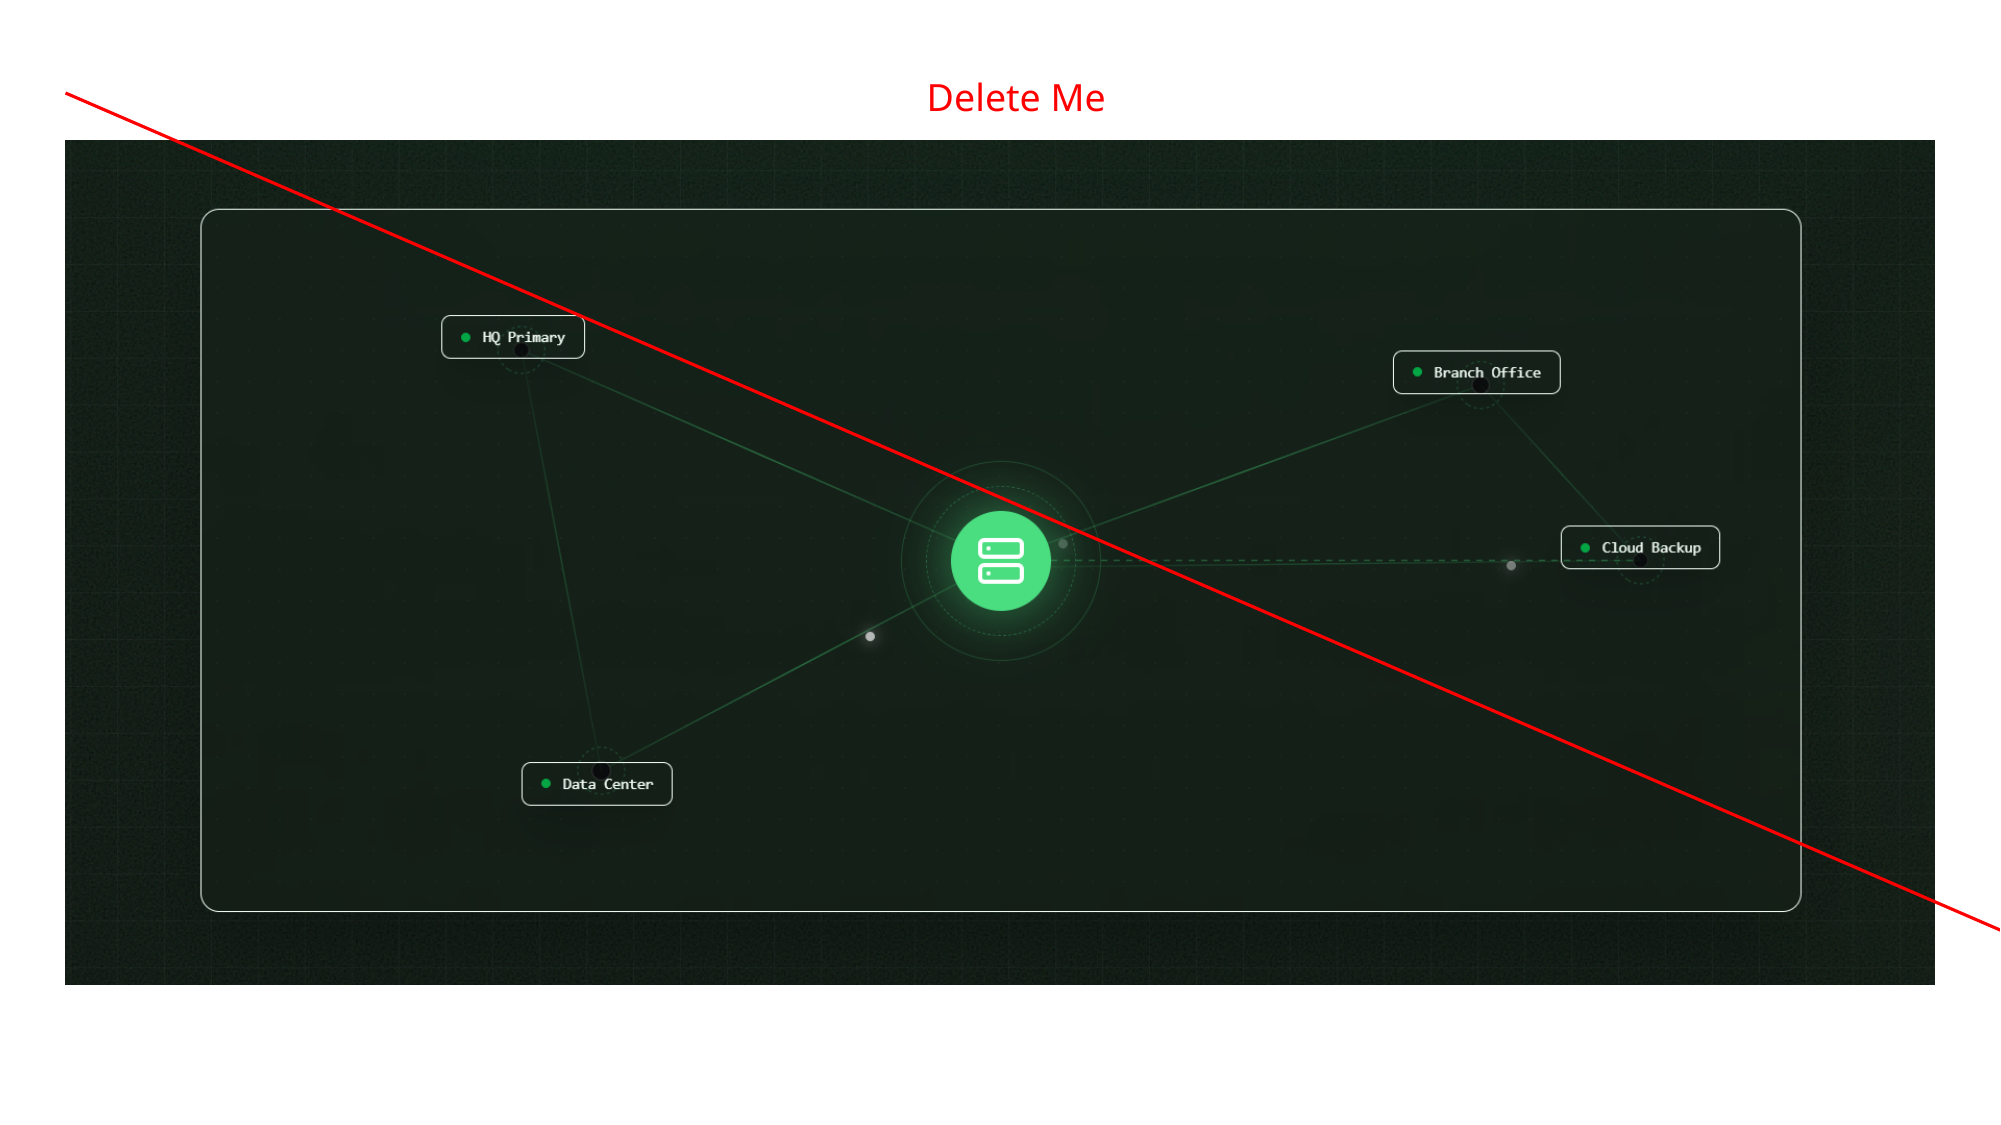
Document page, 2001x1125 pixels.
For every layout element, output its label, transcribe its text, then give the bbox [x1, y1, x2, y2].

picture [65, 140, 1935, 985]
picture [181, 140, 1935, 899]
text_box Delete Me [911, 66, 1108, 127]
